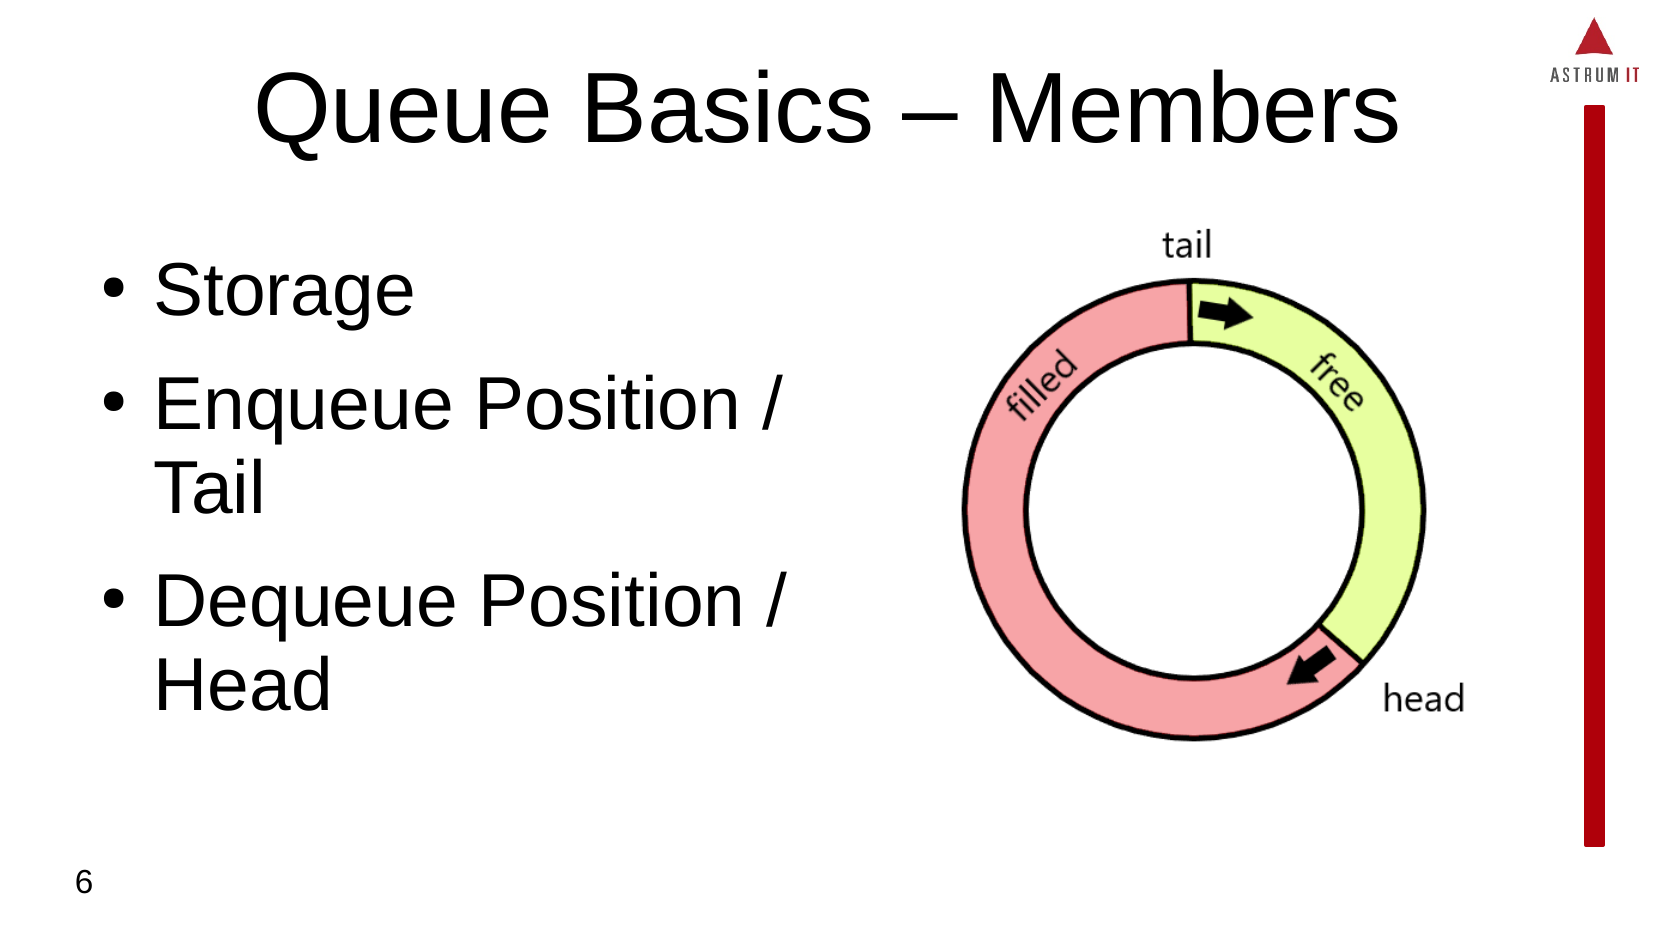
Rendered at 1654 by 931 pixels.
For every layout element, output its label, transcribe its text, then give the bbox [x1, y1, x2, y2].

title Queue Basics – Members [114, 30, 1541, 186]
picture [939, 217, 1478, 757]
picture [1550, 17, 1639, 82]
list Storage Enqueue Position / Tail Dequeue Position / Head [82, 217, 809, 757]
